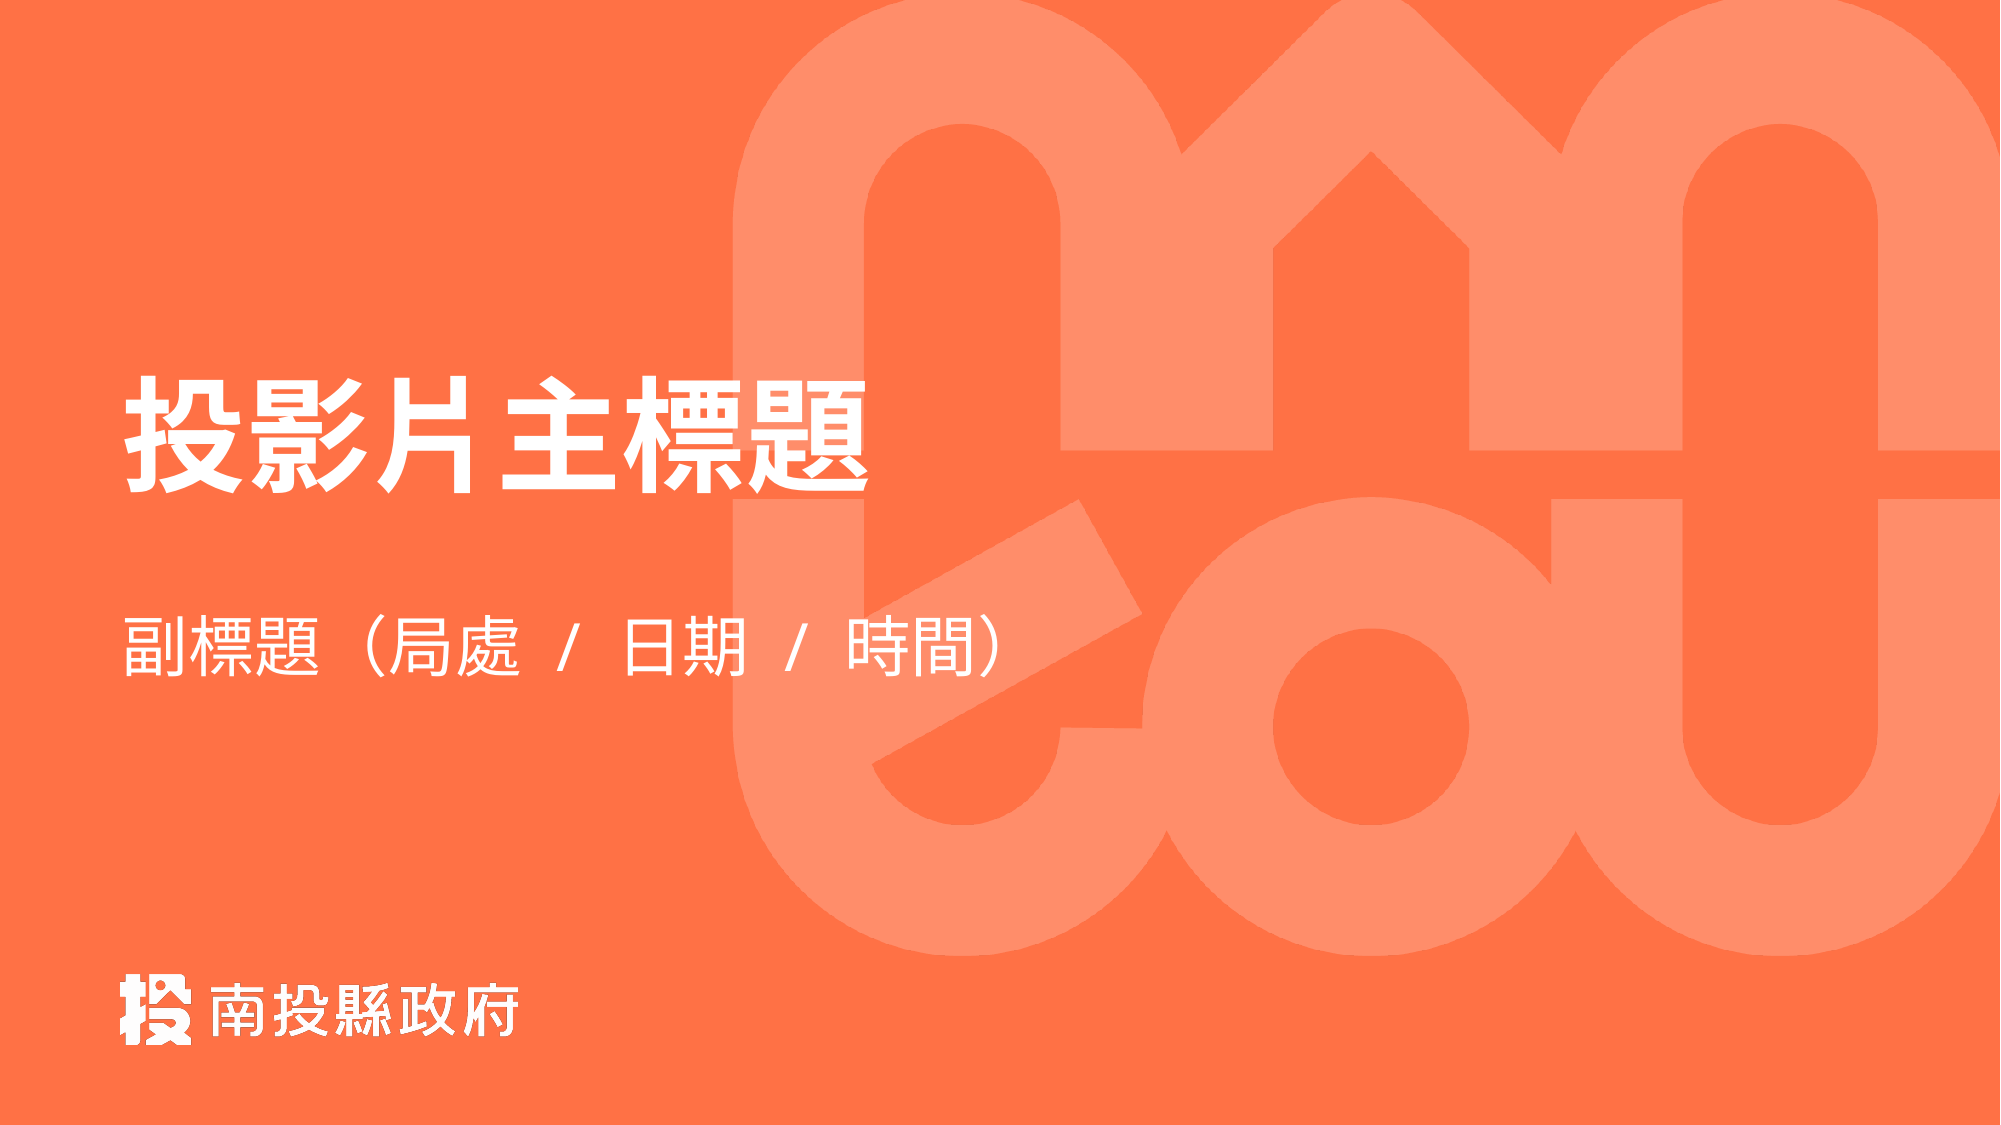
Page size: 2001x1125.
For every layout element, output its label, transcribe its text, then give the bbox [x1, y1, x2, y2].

subtitle 副標題（局處 / 日期 / 時間） [106, 557, 1693, 929]
title 投影片主標題 [106, 130, 1693, 523]
picture [120, 974, 518, 1045]
